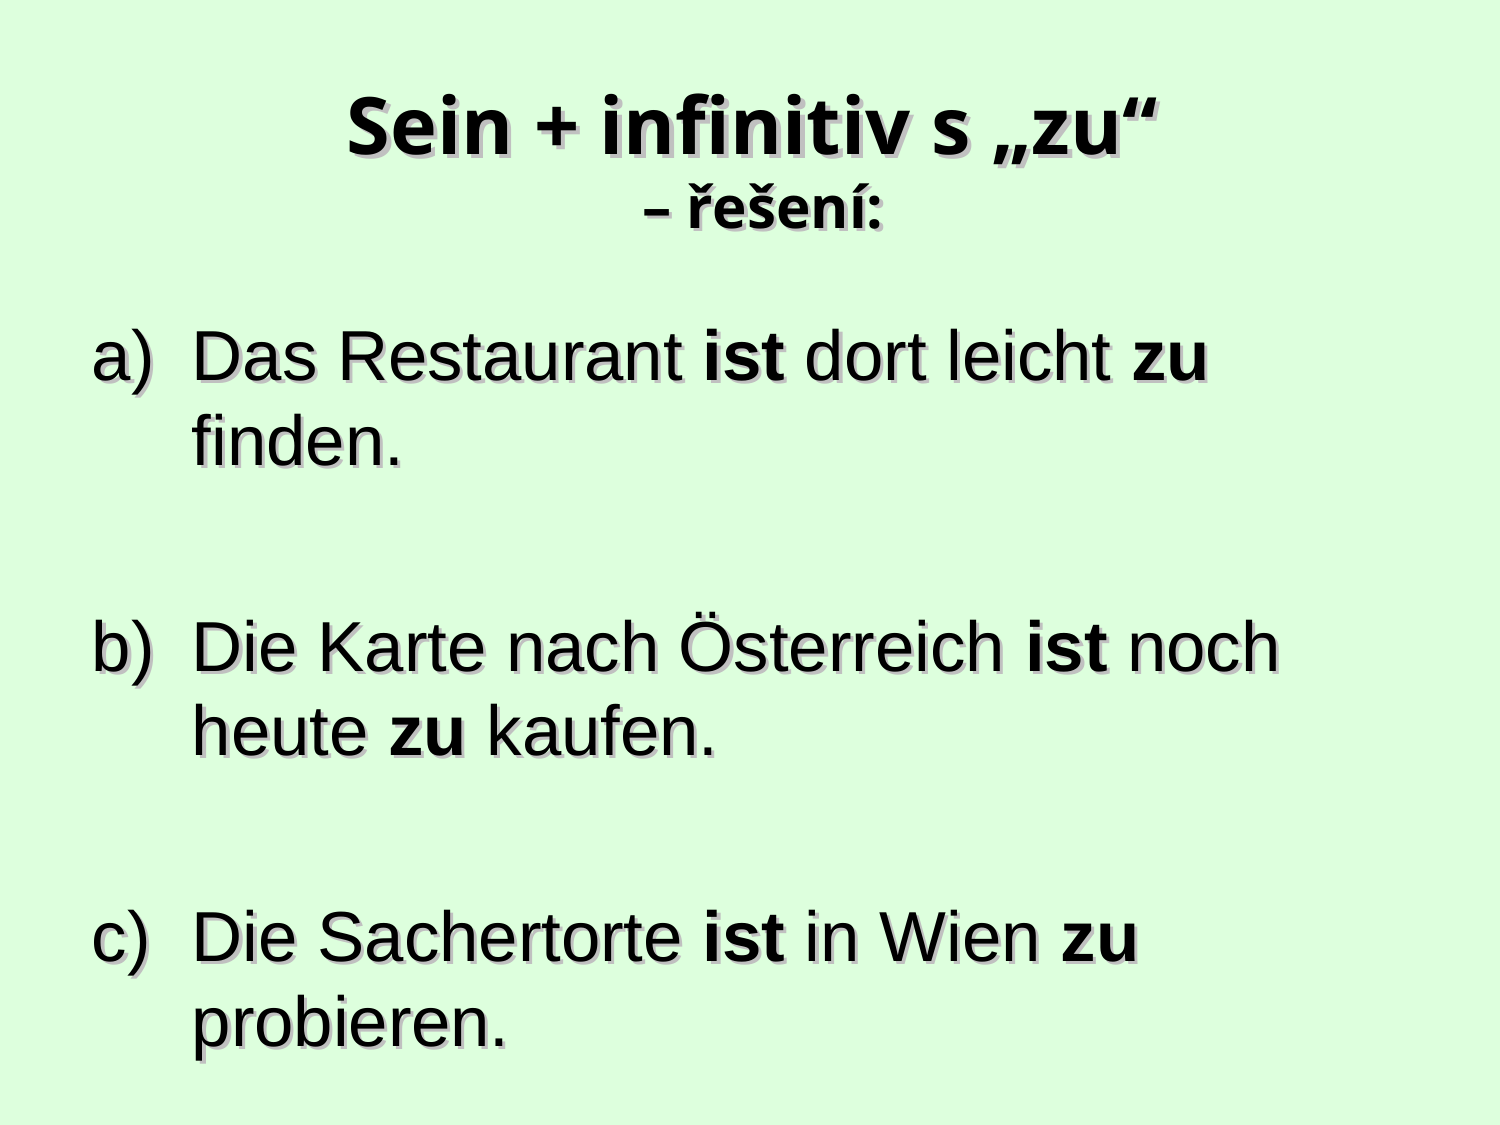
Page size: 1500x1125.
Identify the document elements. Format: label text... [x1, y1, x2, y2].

title Sein + infinitiv s „zu“ – řešení: [75, 40, 1451, 276]
list Das Restaurant ist dort leicht zu finden. Die Karte nach Österreich ist noch heute zu kaufen. Die Sachertorte ist in Wien zu probieren. [76, 302, 1452, 1071]
